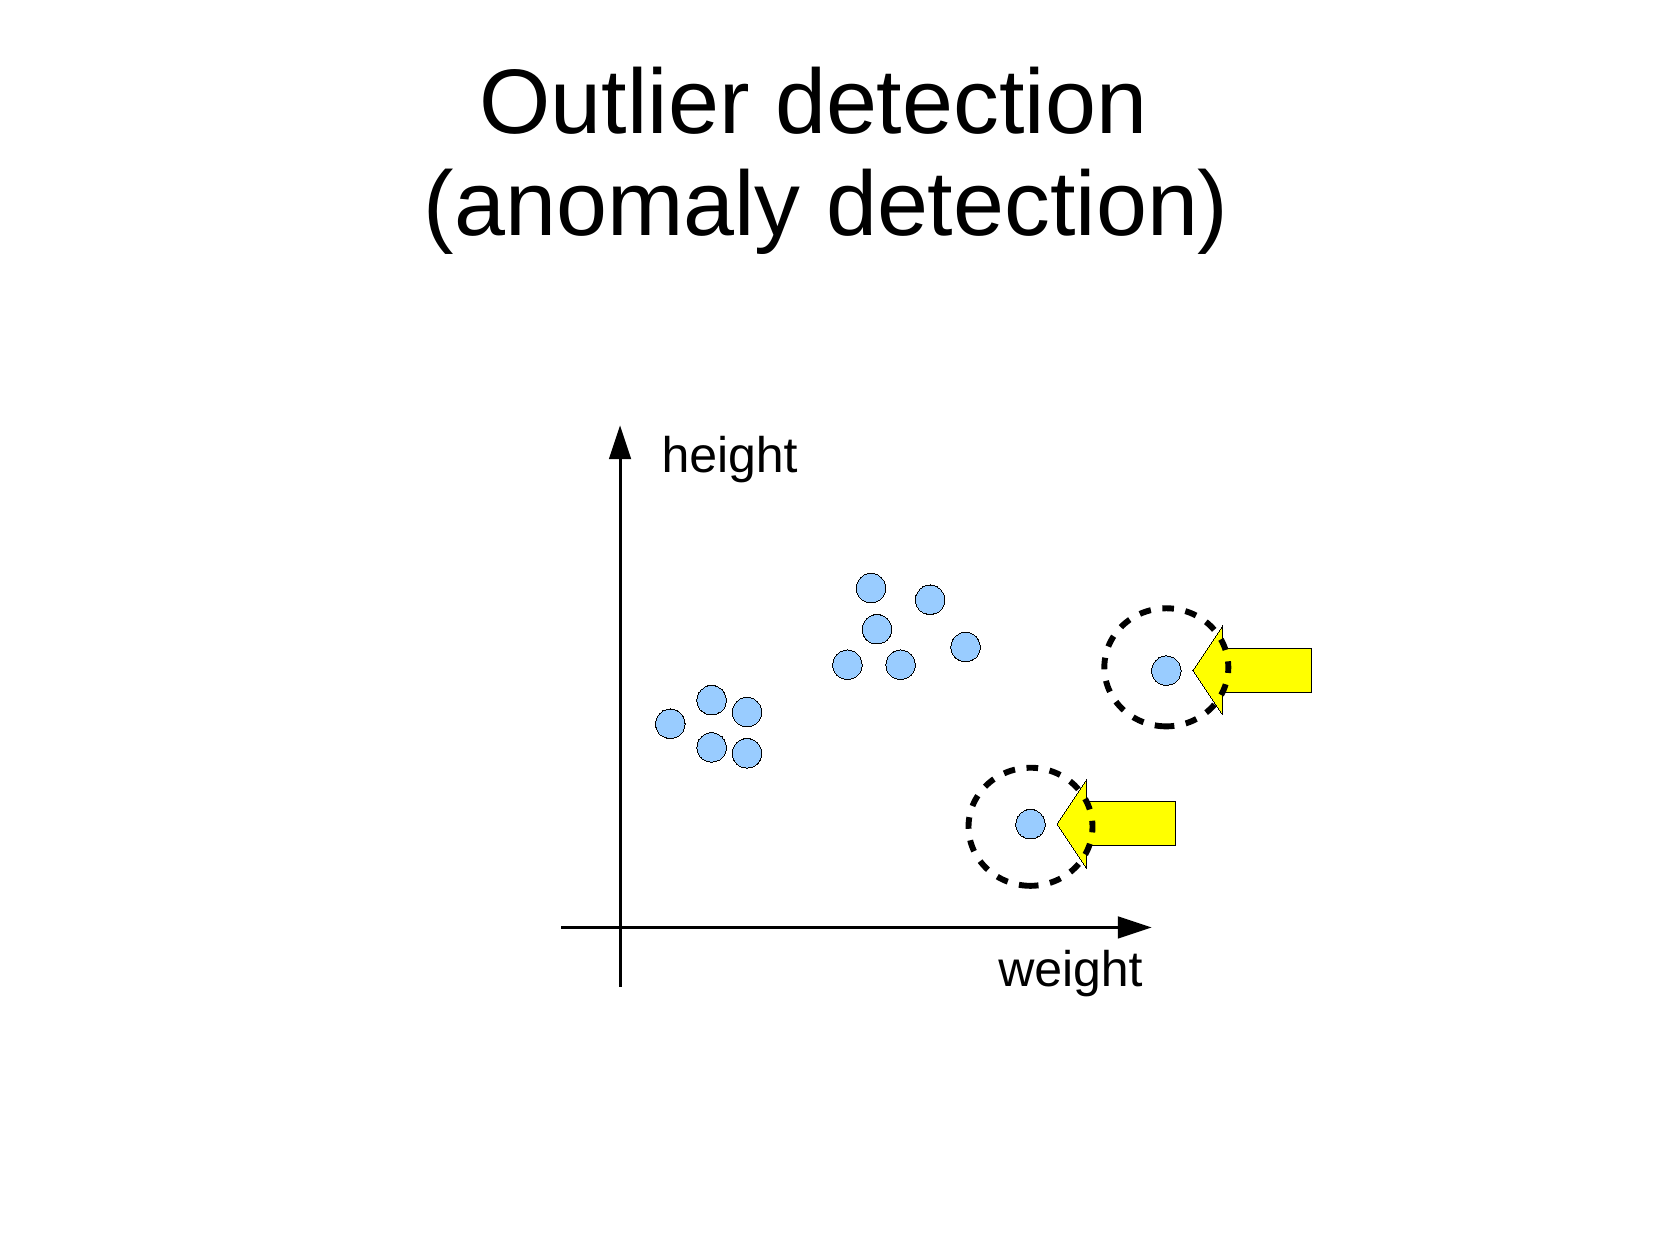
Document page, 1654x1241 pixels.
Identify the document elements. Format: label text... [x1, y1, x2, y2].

text_box [655, 708, 686, 739]
text_box [862, 614, 892, 644]
text_box [915, 584, 945, 615]
text_box [696, 685, 727, 715]
text_box [885, 649, 916, 680]
text_box [968, 767, 1176, 886]
text_box height [646, 419, 813, 491]
text_box [696, 732, 727, 763]
text_box [950, 632, 981, 662]
text_box weight [983, 933, 1158, 1004]
text_box [832, 649, 863, 680]
text_box [732, 738, 762, 769]
title Outlier detection (anomaly detection) [82, 49, 1571, 257]
text_box [732, 697, 762, 727]
text_box [1104, 608, 1312, 727]
text_box [856, 573, 886, 603]
